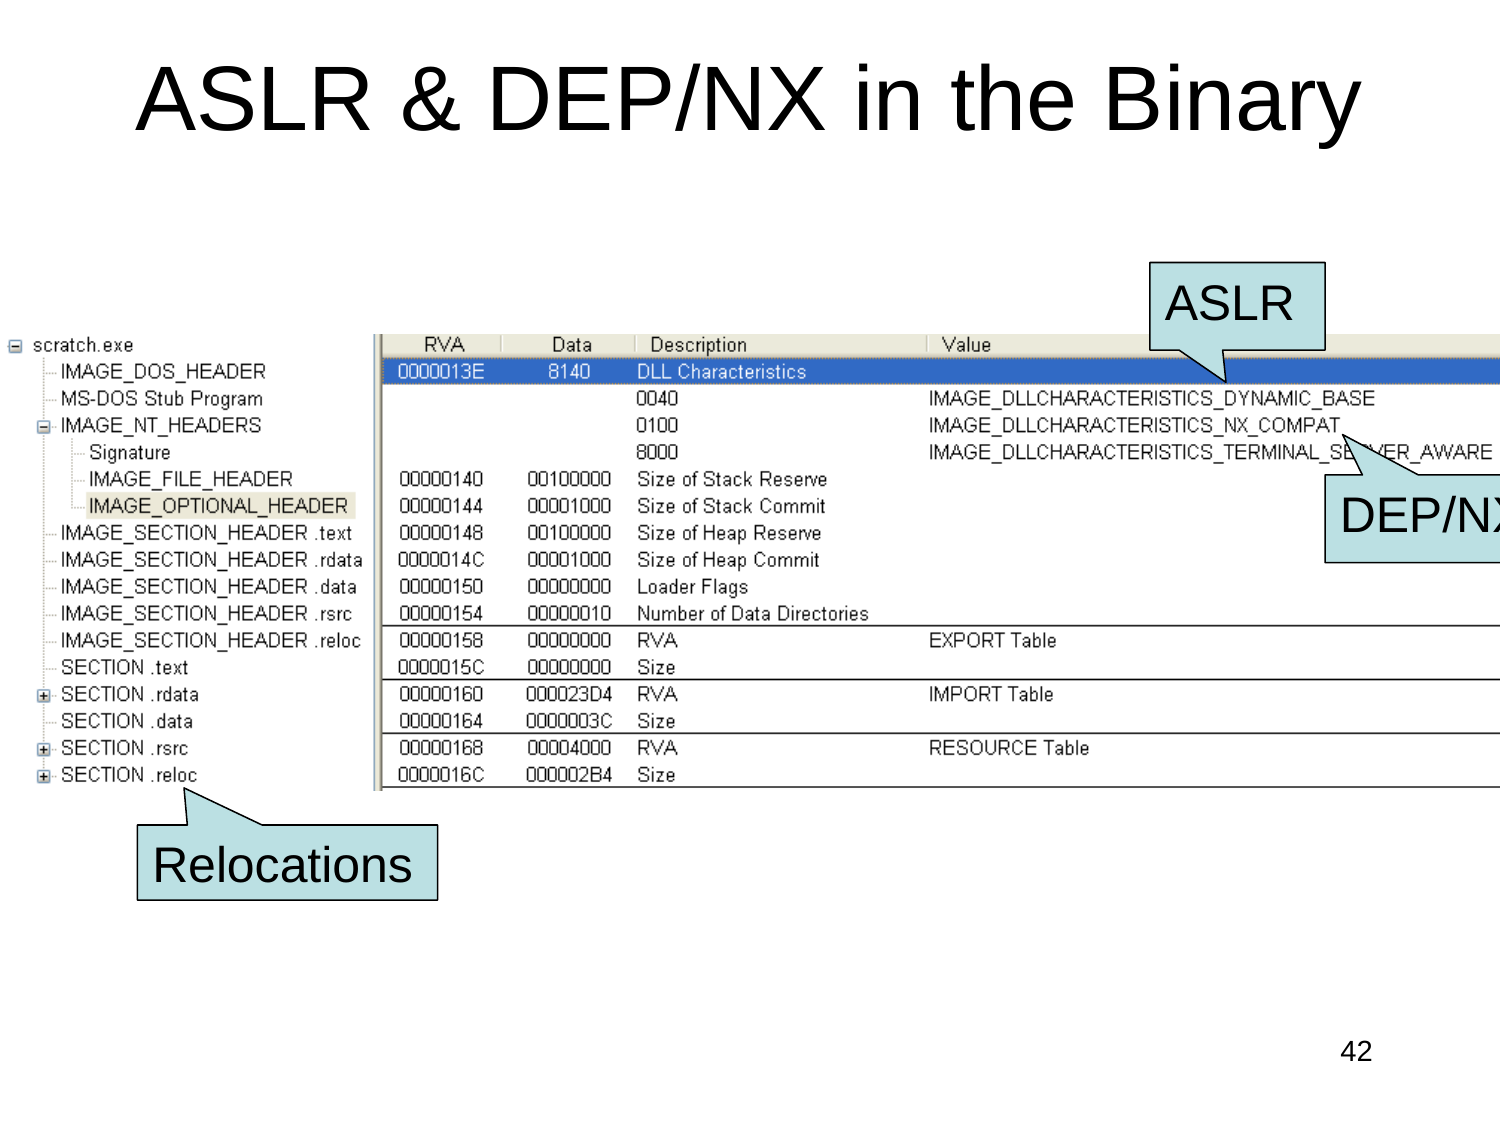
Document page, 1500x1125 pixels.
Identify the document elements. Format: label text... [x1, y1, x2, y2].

text_box 103 [1074, 1025, 1388, 1101]
text_box Relocations [137, 787, 438, 901]
title ASLR & DEP/NX in the Binary [0, 0, 1500, 188]
text_box DEP/NX [1325, 434, 1500, 563]
picture [0, 334, 1500, 791]
text_box ASLR [1149, 262, 1326, 383]
